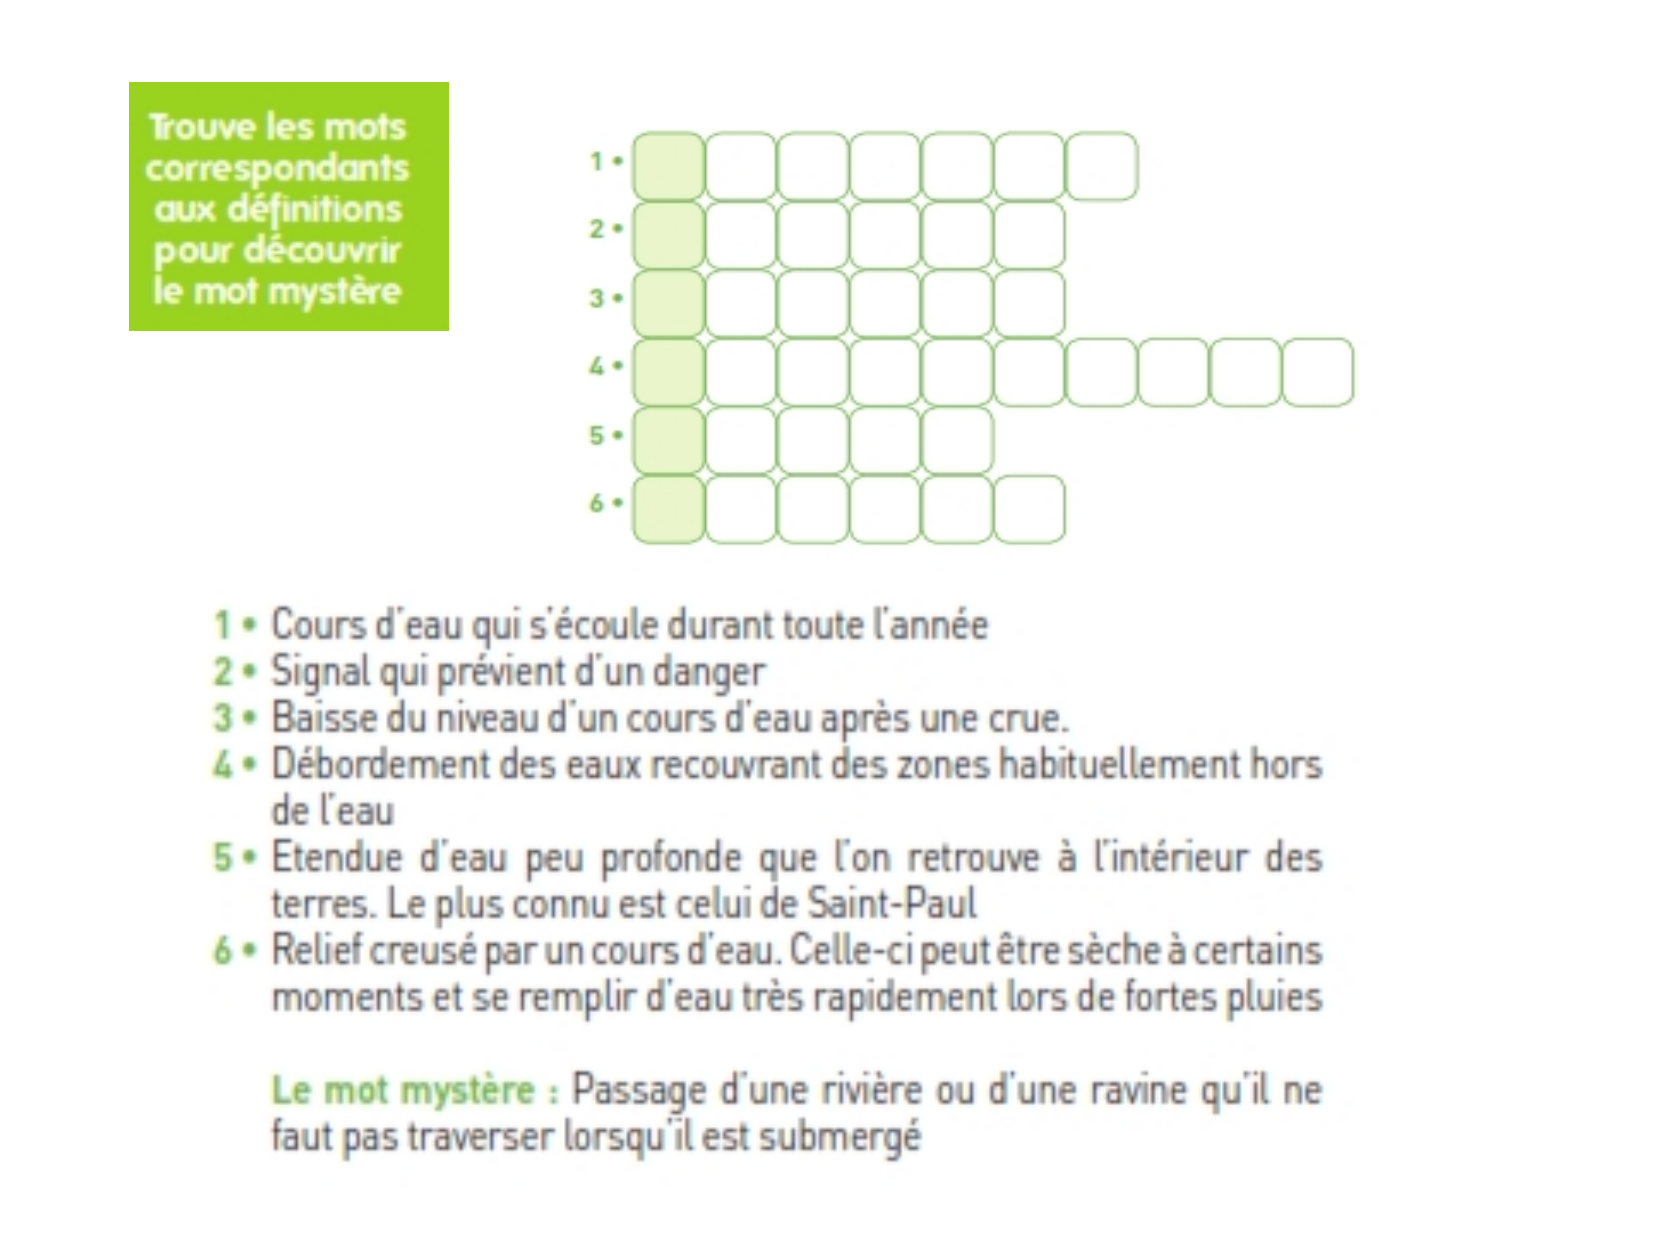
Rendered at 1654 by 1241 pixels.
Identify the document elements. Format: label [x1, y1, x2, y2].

picture [129, 82, 449, 331]
picture [200, 106, 1418, 1205]
